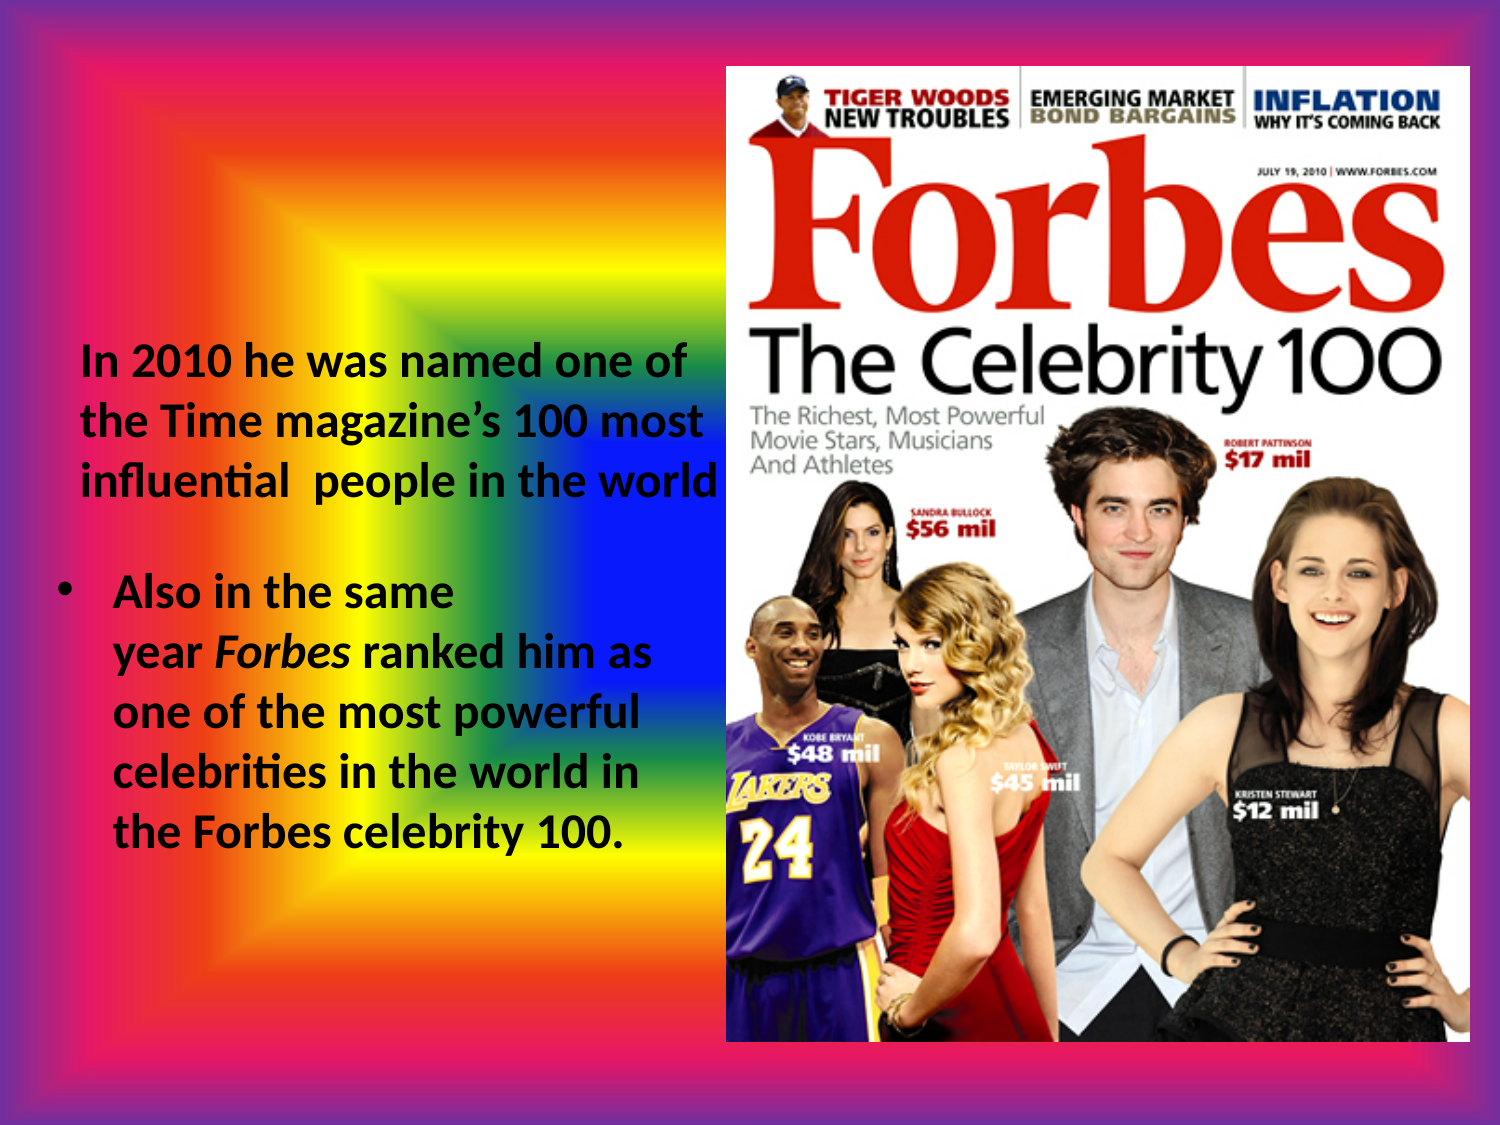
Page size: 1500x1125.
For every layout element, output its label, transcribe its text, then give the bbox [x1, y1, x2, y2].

list Also in the same year Forbes ranked him as one of the most powerful celebrities in the world in the Forbes celebrity 100. [41, 550, 679, 1005]
picture [0, 0, 1500, 1125]
list In 2010 he was named one of the Time magazine’s 100 most influential people in the world [64, 251, 726, 516]
